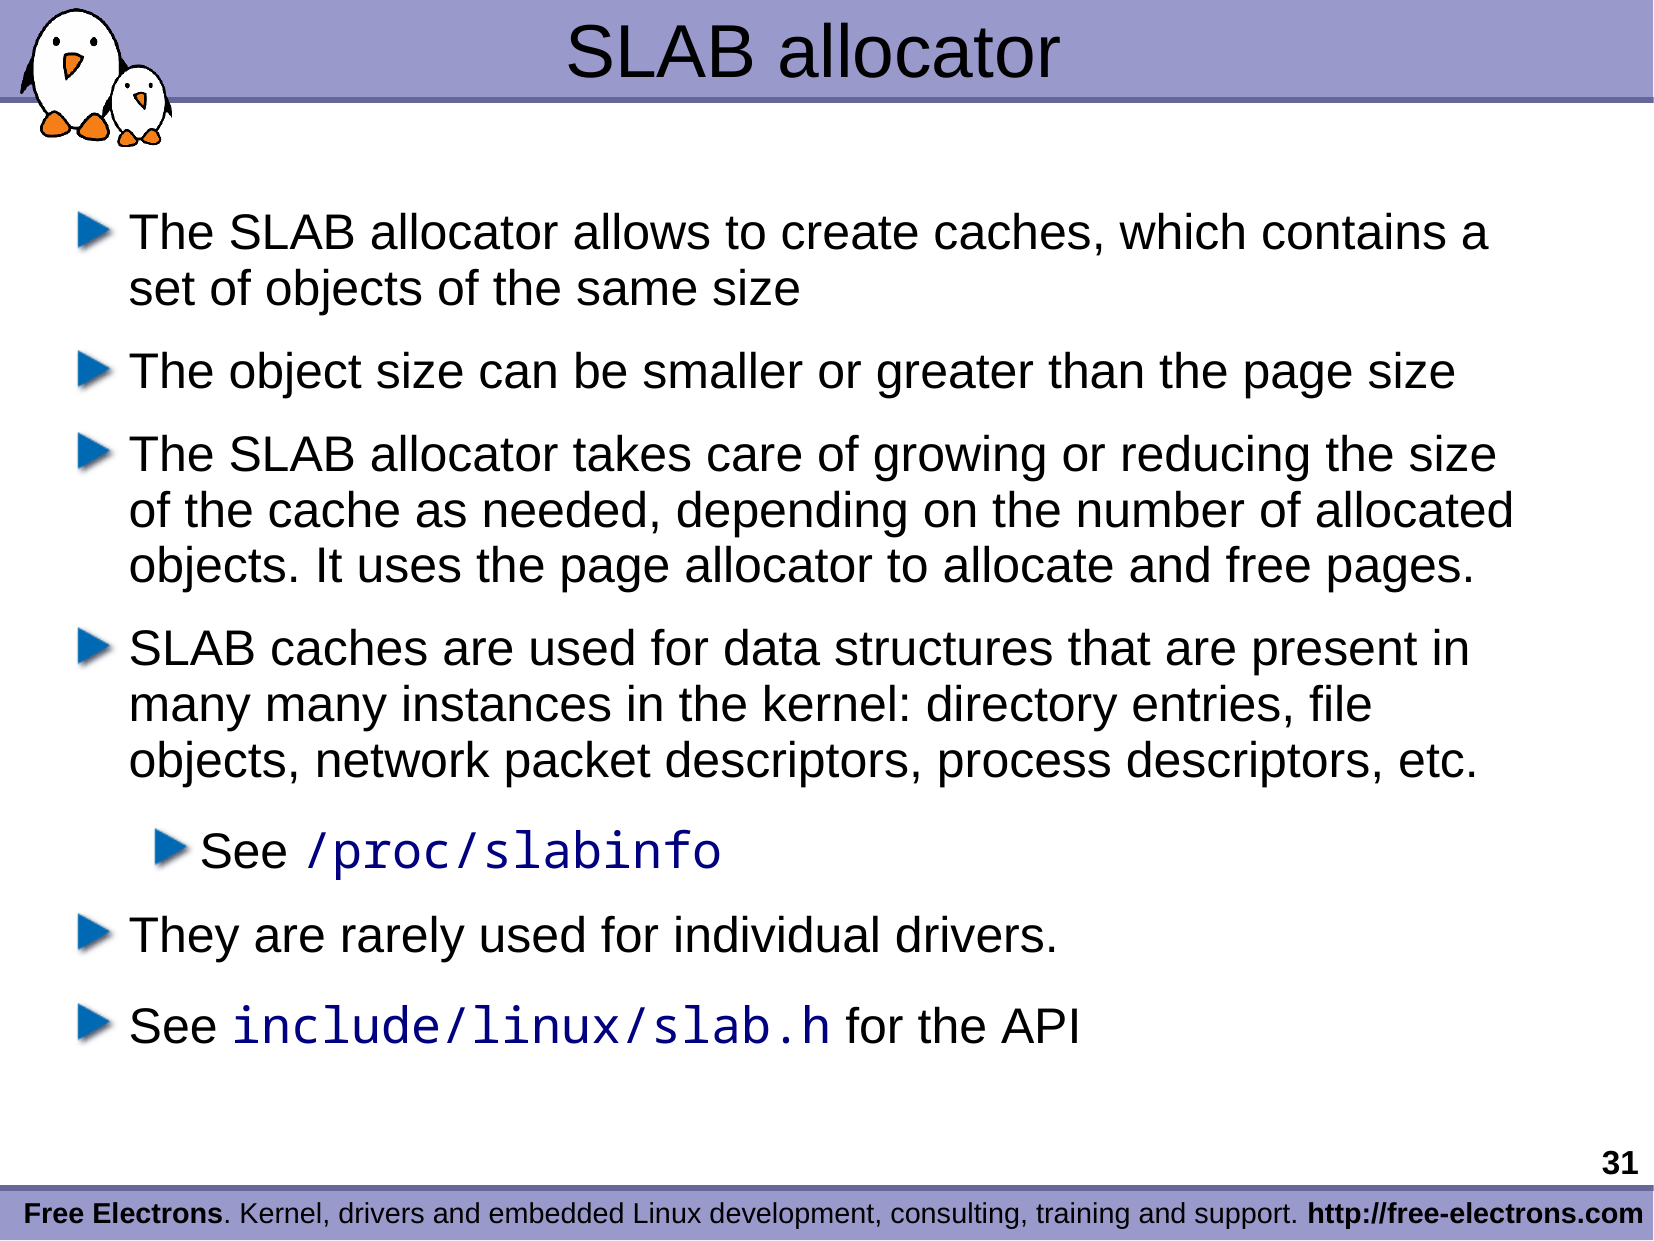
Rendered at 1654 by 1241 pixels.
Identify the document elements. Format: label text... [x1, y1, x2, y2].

title SLAB allocator [68, 0, 1559, 103]
list The SLAB allocator allows to create caches, which contains a set of objects of the same size The object size can be smaller or greater than the page size The SLAB allocator takes care of growing or reducing the size of the cache as needed, depending on the number of allocated objects. It uses the page allocator to allocate and free pages. SLAB caches are used for data structures that are present in many many instances in the kernel: directory entries, file objects, network packet descriptors, process descriptors, etc. See /proc/slabinfo They are rarely used for individual drivers. See include/linux/slab.h for the API [57, 204, 1539, 1110]
picture [20, 8, 172, 147]
